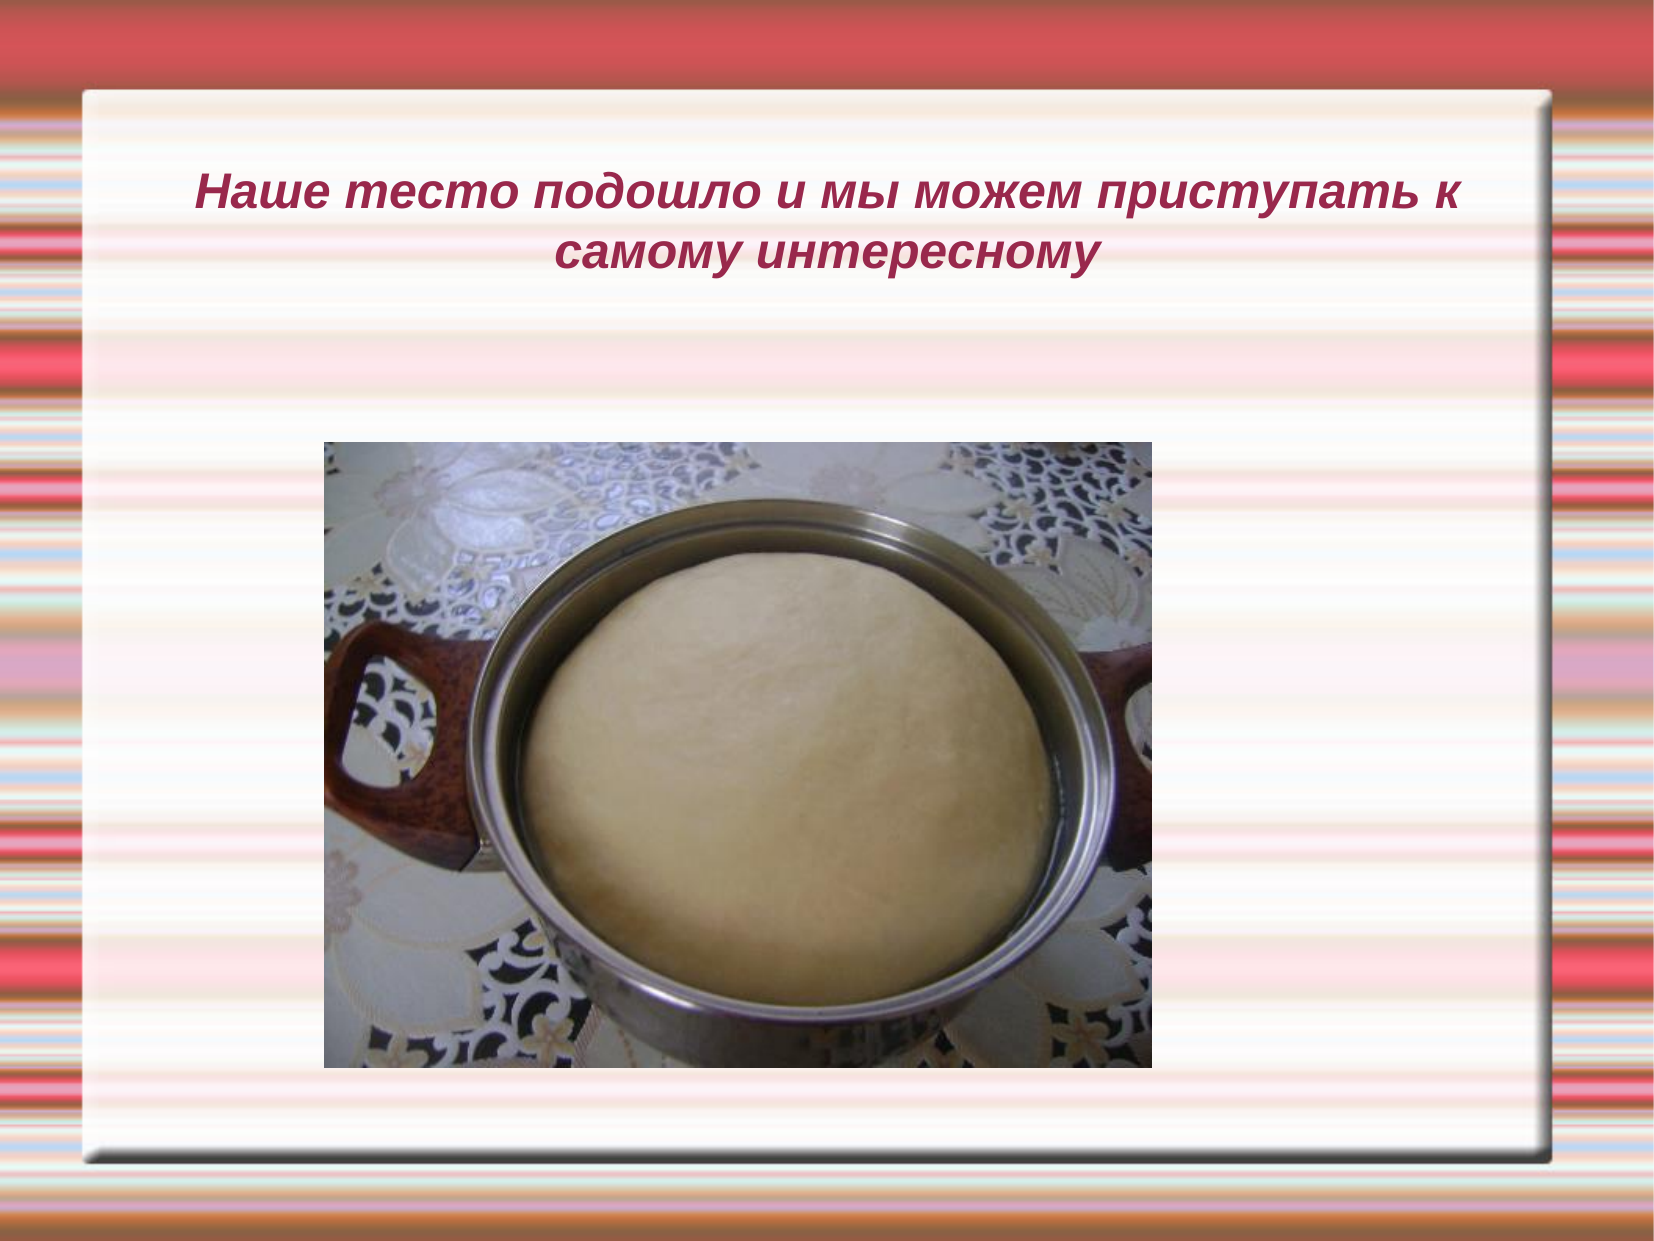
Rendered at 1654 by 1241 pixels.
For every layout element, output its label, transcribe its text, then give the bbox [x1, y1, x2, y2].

title Наше тесто подошло и мы можем приступать к самому интересному [121, 114, 1534, 322]
picture [324, 442, 1152, 1068]
